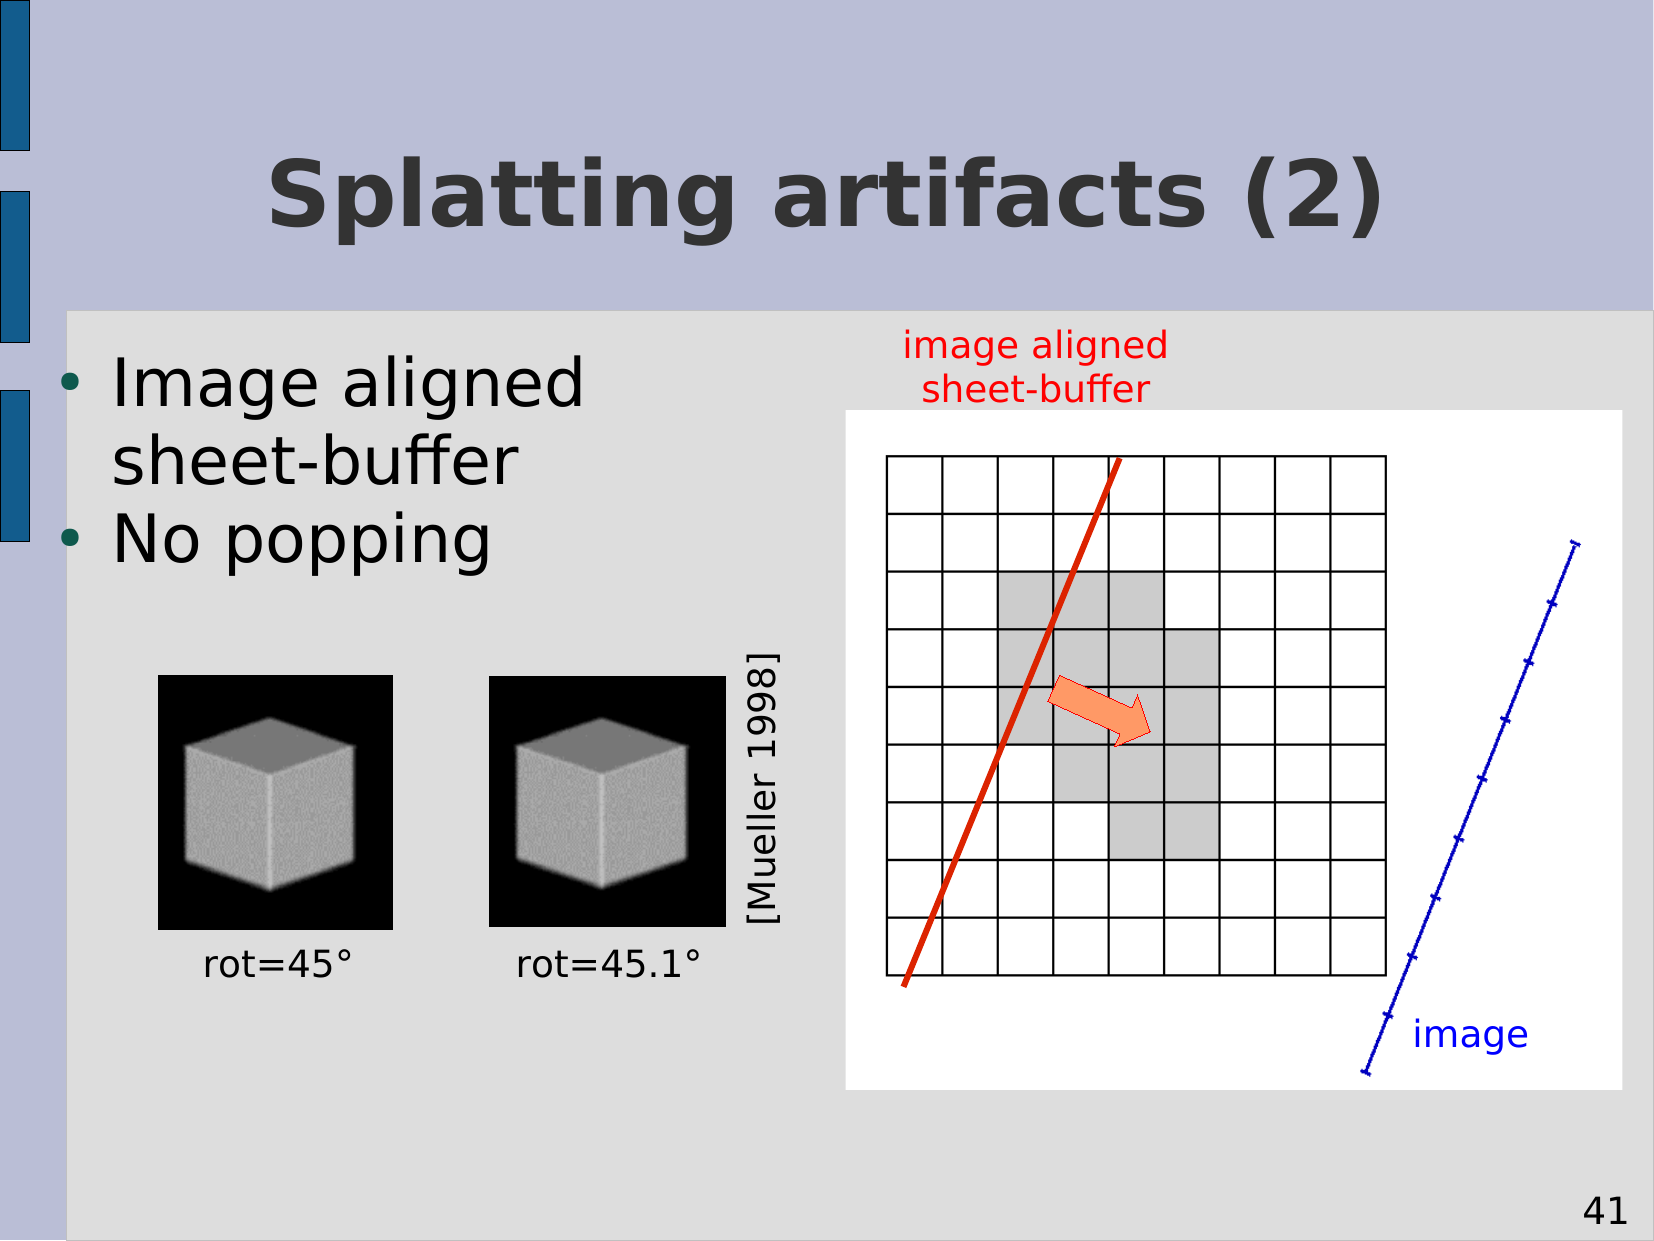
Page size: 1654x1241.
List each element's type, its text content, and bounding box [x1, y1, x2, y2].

text_box rot=45.1° [500, 935, 718, 994]
title Splatting artifacts (2) [121, 91, 1534, 299]
list Image aligned sheet-buffer No popping [40, 344, 798, 1191]
text_box image aligned sheet-buffer [887, 316, 1185, 419]
picture [158, 675, 393, 930]
text_box [1047, 675, 1151, 747]
text_box image [1397, 1004, 1545, 1064]
text_box rot=45° [187, 935, 369, 994]
text_box [Mueller 1998] [733, 637, 792, 942]
picture [845, 410, 1623, 1090]
